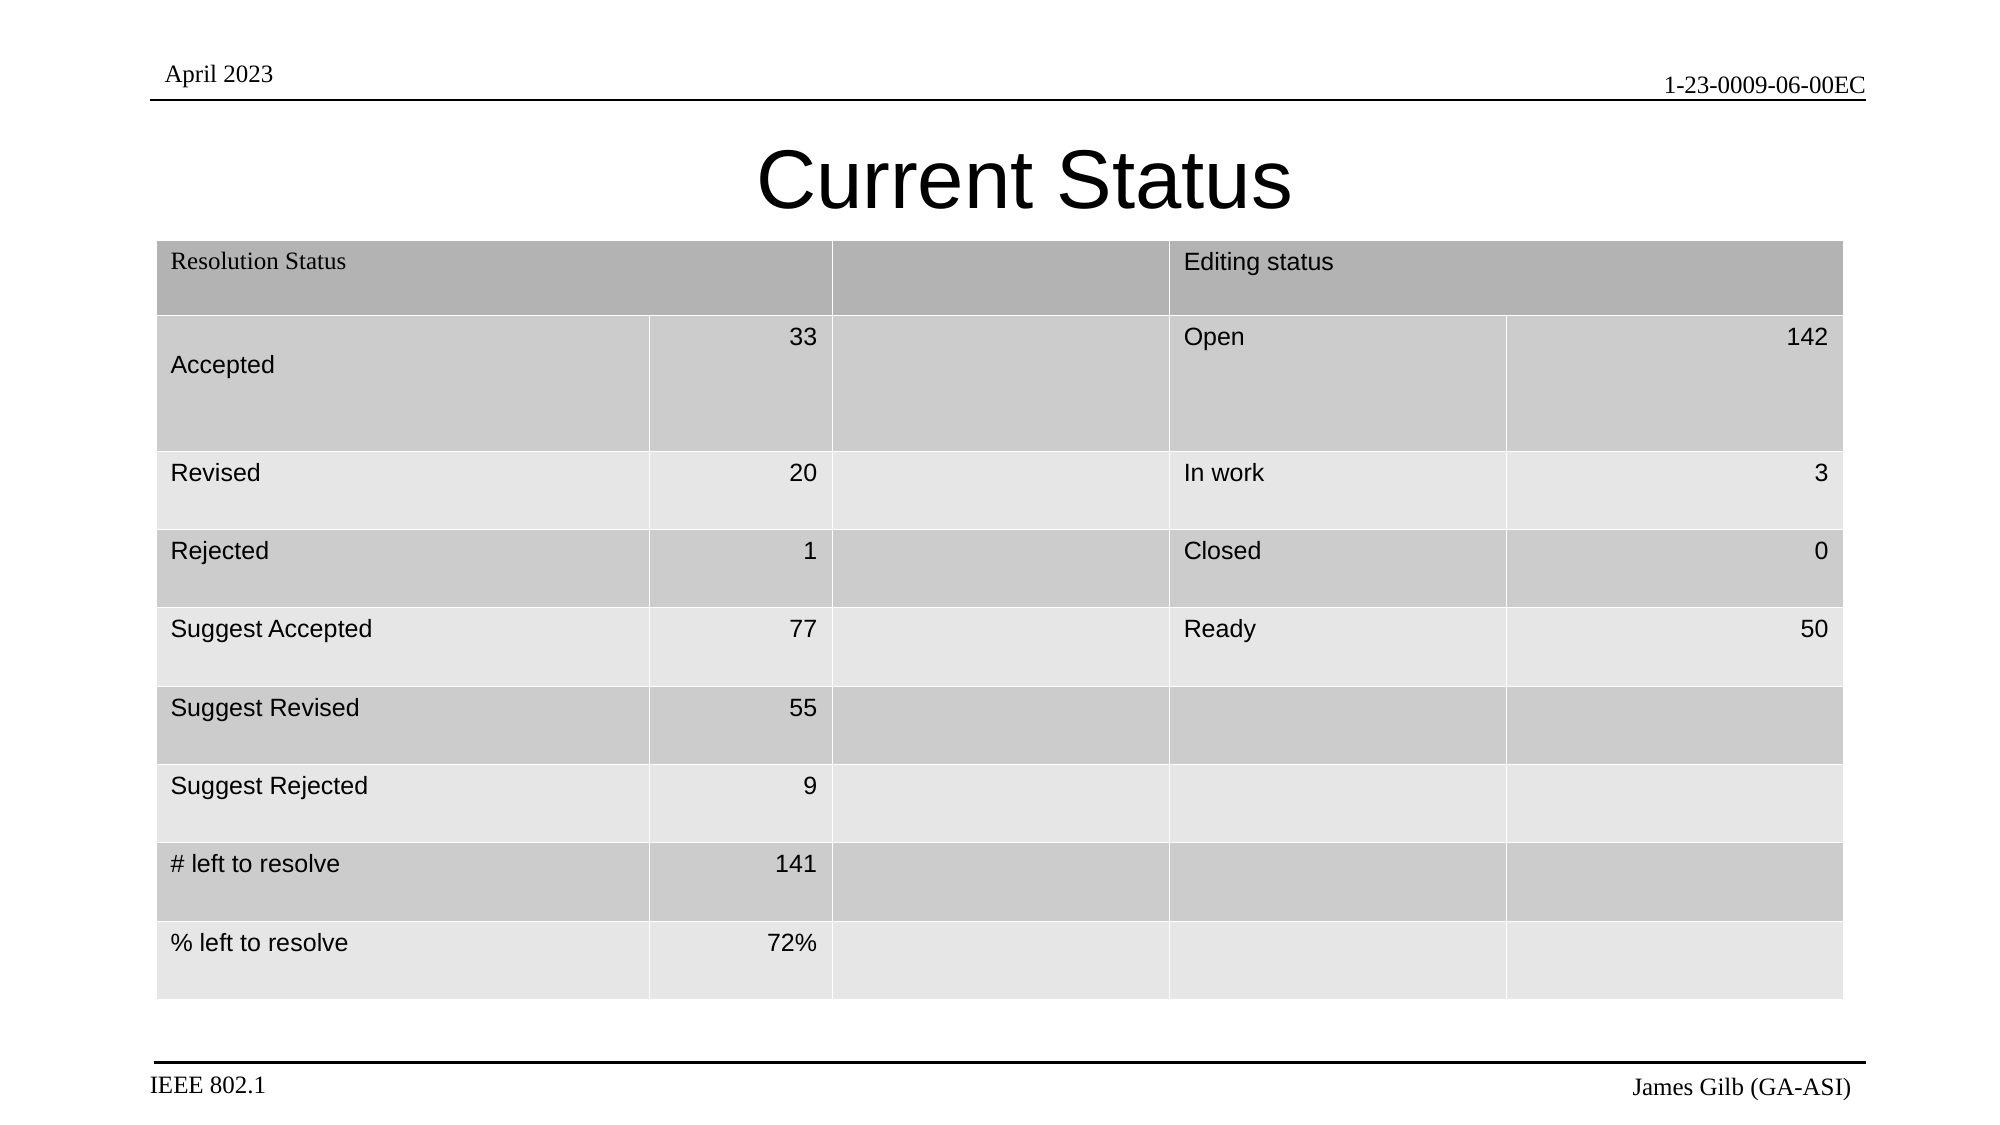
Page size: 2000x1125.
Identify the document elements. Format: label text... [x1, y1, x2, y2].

table_cell [1170, 765, 1506, 842]
table_header Editing status [1170, 241, 1843, 315]
table_cell Suggest Rejected [157, 765, 649, 842]
table_cell 55 [650, 687, 832, 764]
table_cell [1170, 843, 1506, 921]
table_cell Rejected [157, 530, 649, 607]
table_cell Revised [157, 452, 649, 529]
table_cell 20 [650, 452, 832, 529]
table_cell Suggest Revised [157, 687, 649, 764]
table_cell [1507, 687, 1843, 764]
table_cell 0 [1507, 530, 1843, 607]
table_cell In work [1170, 452, 1506, 529]
table_cell [1507, 765, 1843, 842]
table_cell # left to resolve [157, 843, 649, 921]
table_cell [1170, 922, 1506, 999]
table_cell % left to resolve [157, 922, 649, 999]
table_cell [1507, 922, 1843, 999]
table_cell 3 [1507, 452, 1843, 529]
table_cell 1 [650, 530, 832, 607]
table_cell 9 [650, 765, 832, 842]
table_cell [833, 922, 1169, 999]
table_cell [833, 452, 1169, 529]
table_cell 77 [650, 608, 832, 686]
title Current Status [149, 112, 1900, 238]
table_cell [833, 530, 1169, 607]
table_cell [833, 765, 1169, 842]
table_cell [1170, 687, 1506, 764]
table_cell [1507, 843, 1843, 921]
table_cell [833, 843, 1169, 921]
table_cell Open [1170, 316, 1506, 451]
table_cell [833, 687, 1169, 764]
table_cell 142 [1507, 316, 1843, 451]
table_cell 72% [650, 922, 832, 999]
table_cell Suggest Accepted [157, 608, 649, 686]
table_cell [833, 316, 1169, 451]
table_header [833, 241, 1169, 315]
table_cell Ready [1170, 608, 1506, 686]
table_cell 33 [650, 316, 832, 451]
table_cell Closed [1170, 530, 1506, 607]
table_header Resolution Status [157, 241, 832, 315]
table_cell Accepted [157, 316, 649, 451]
table_cell 50 [1507, 608, 1843, 686]
table_cell 141 [650, 843, 832, 921]
table_cell [833, 608, 1169, 686]
